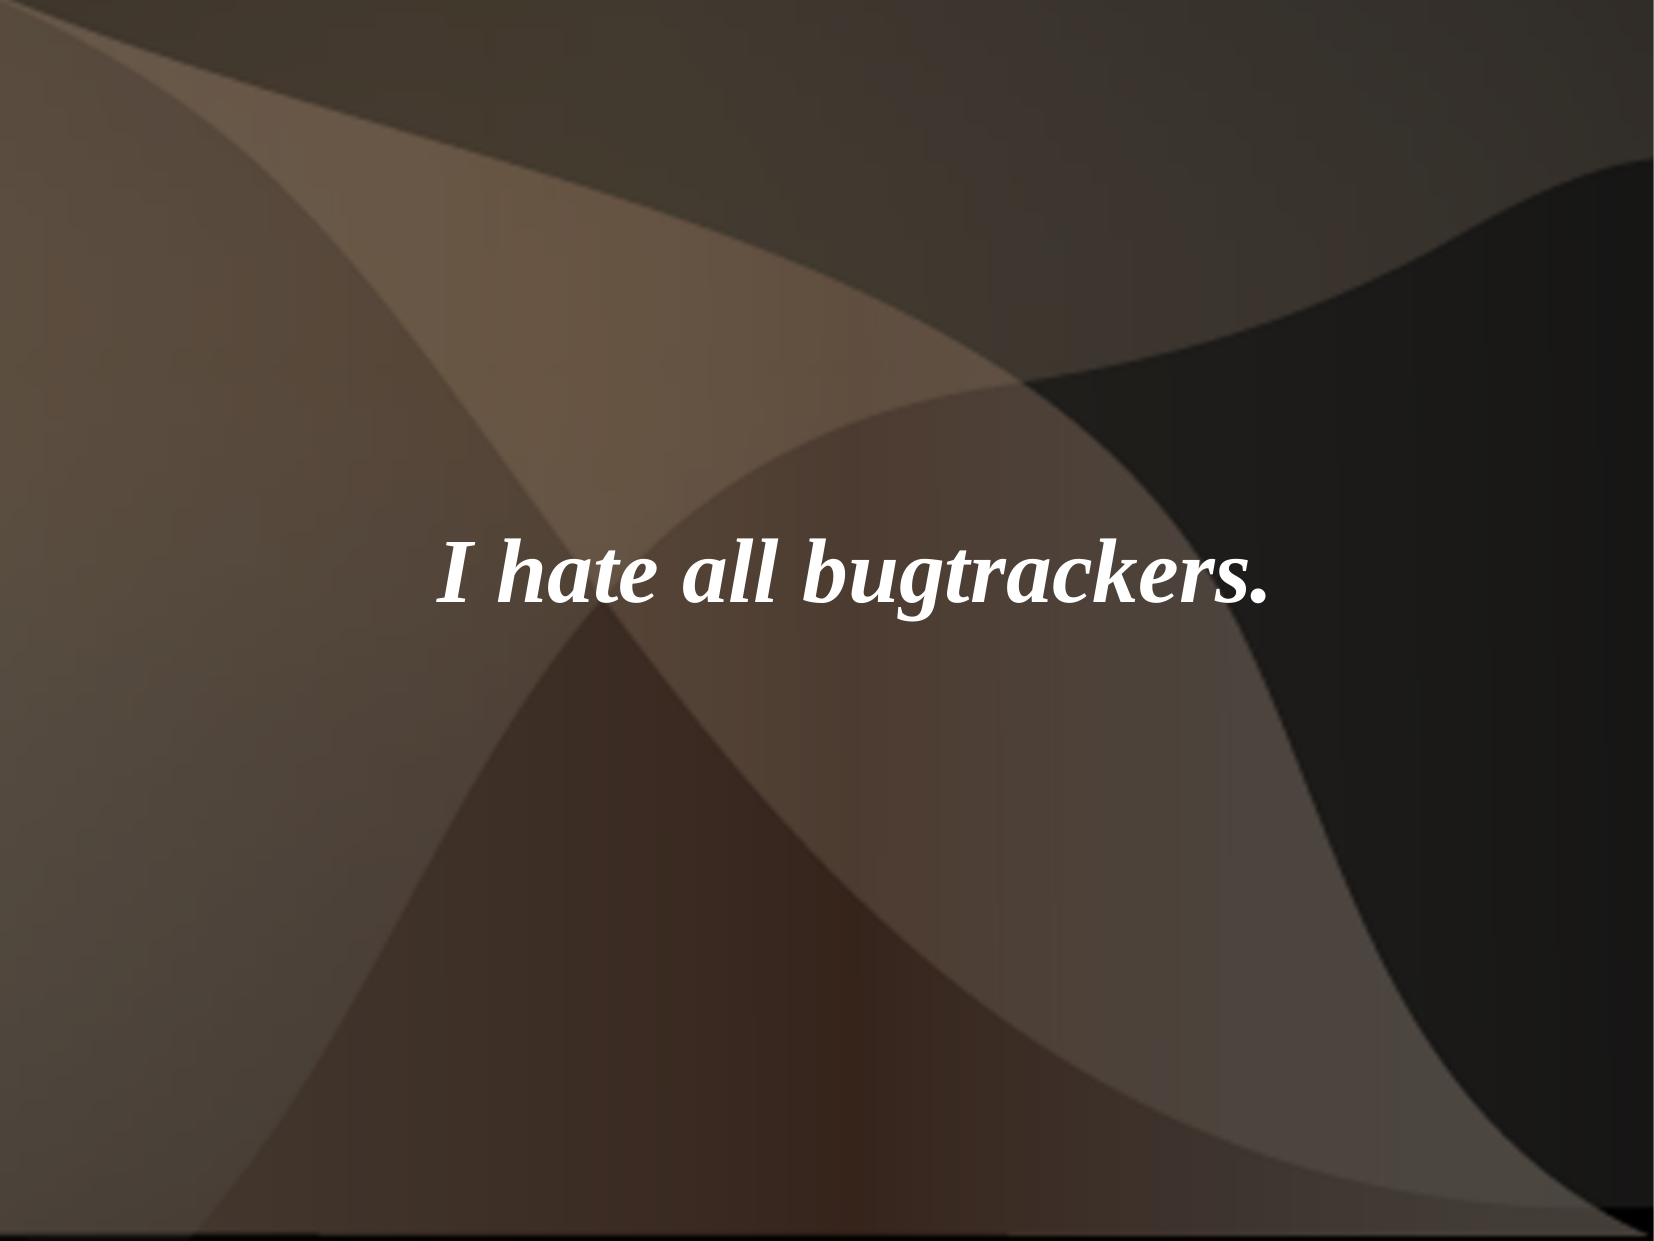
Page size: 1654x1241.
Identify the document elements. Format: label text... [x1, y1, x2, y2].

title I hate all bugtrackers. [112, 467, 1601, 676]
picture [0, 0, 1654, 1241]
